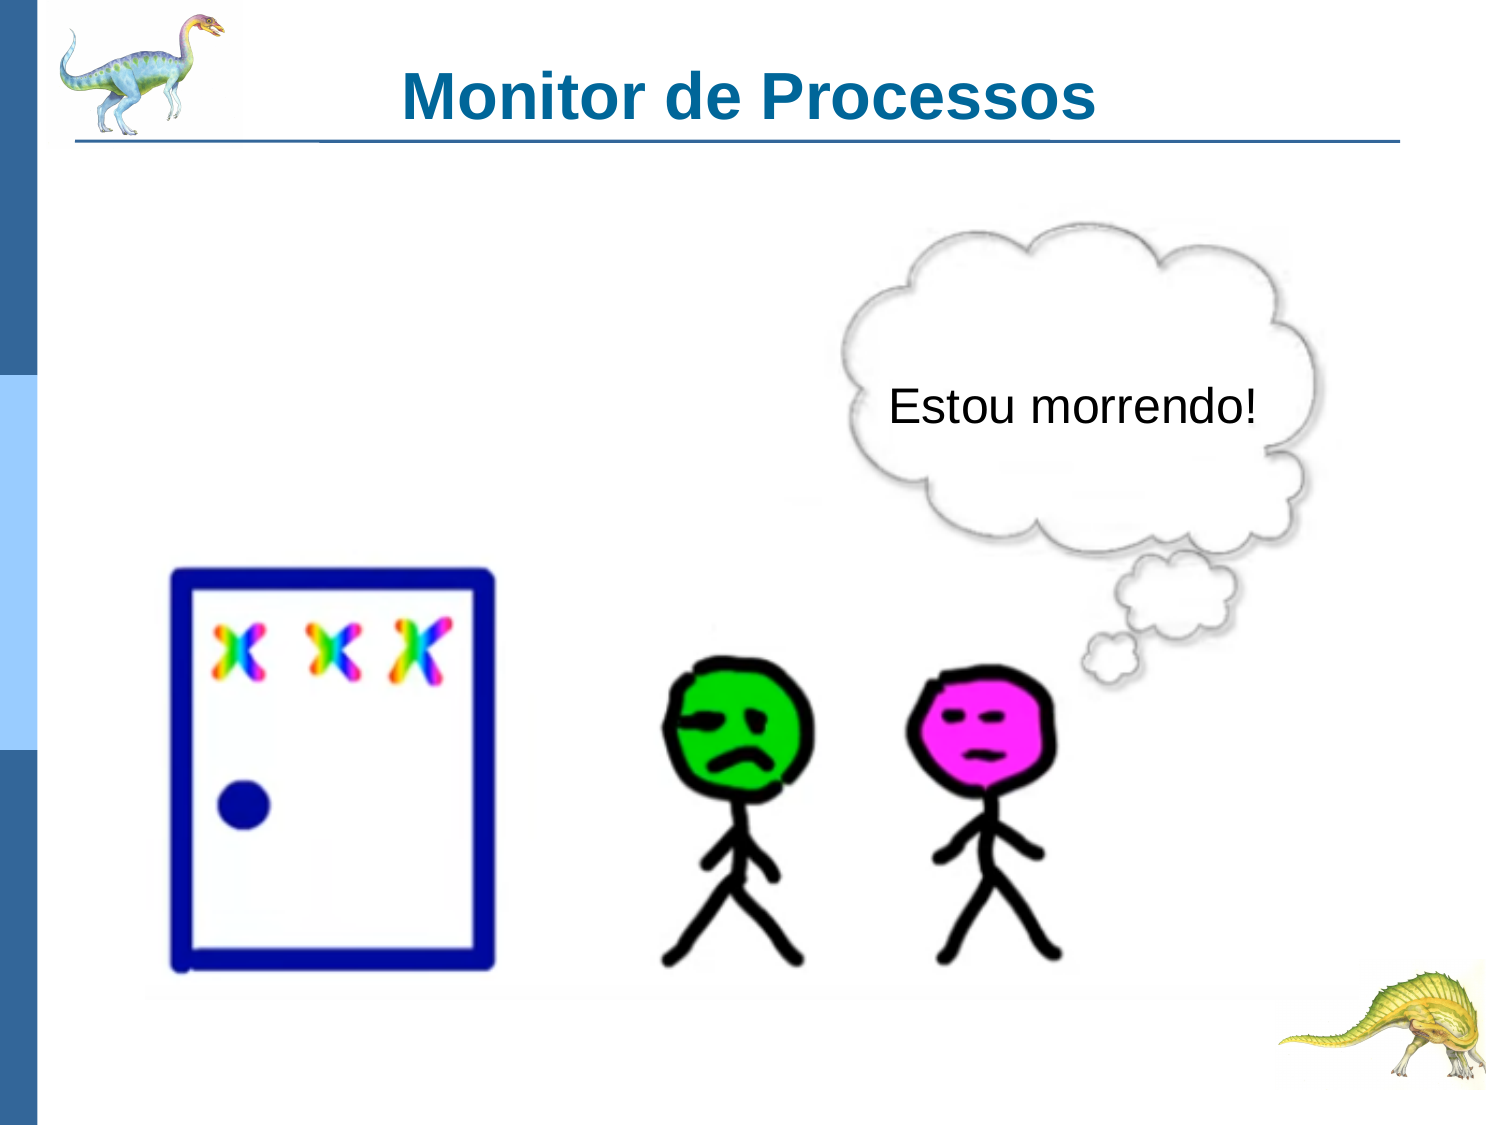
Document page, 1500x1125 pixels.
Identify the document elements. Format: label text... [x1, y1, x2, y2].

picture [145, 200, 1486, 1090]
text_box Estou morrendo! [874, 366, 1288, 501]
picture [46, 0, 243, 149]
text_box Monitor de Processos [75, 45, 1426, 141]
